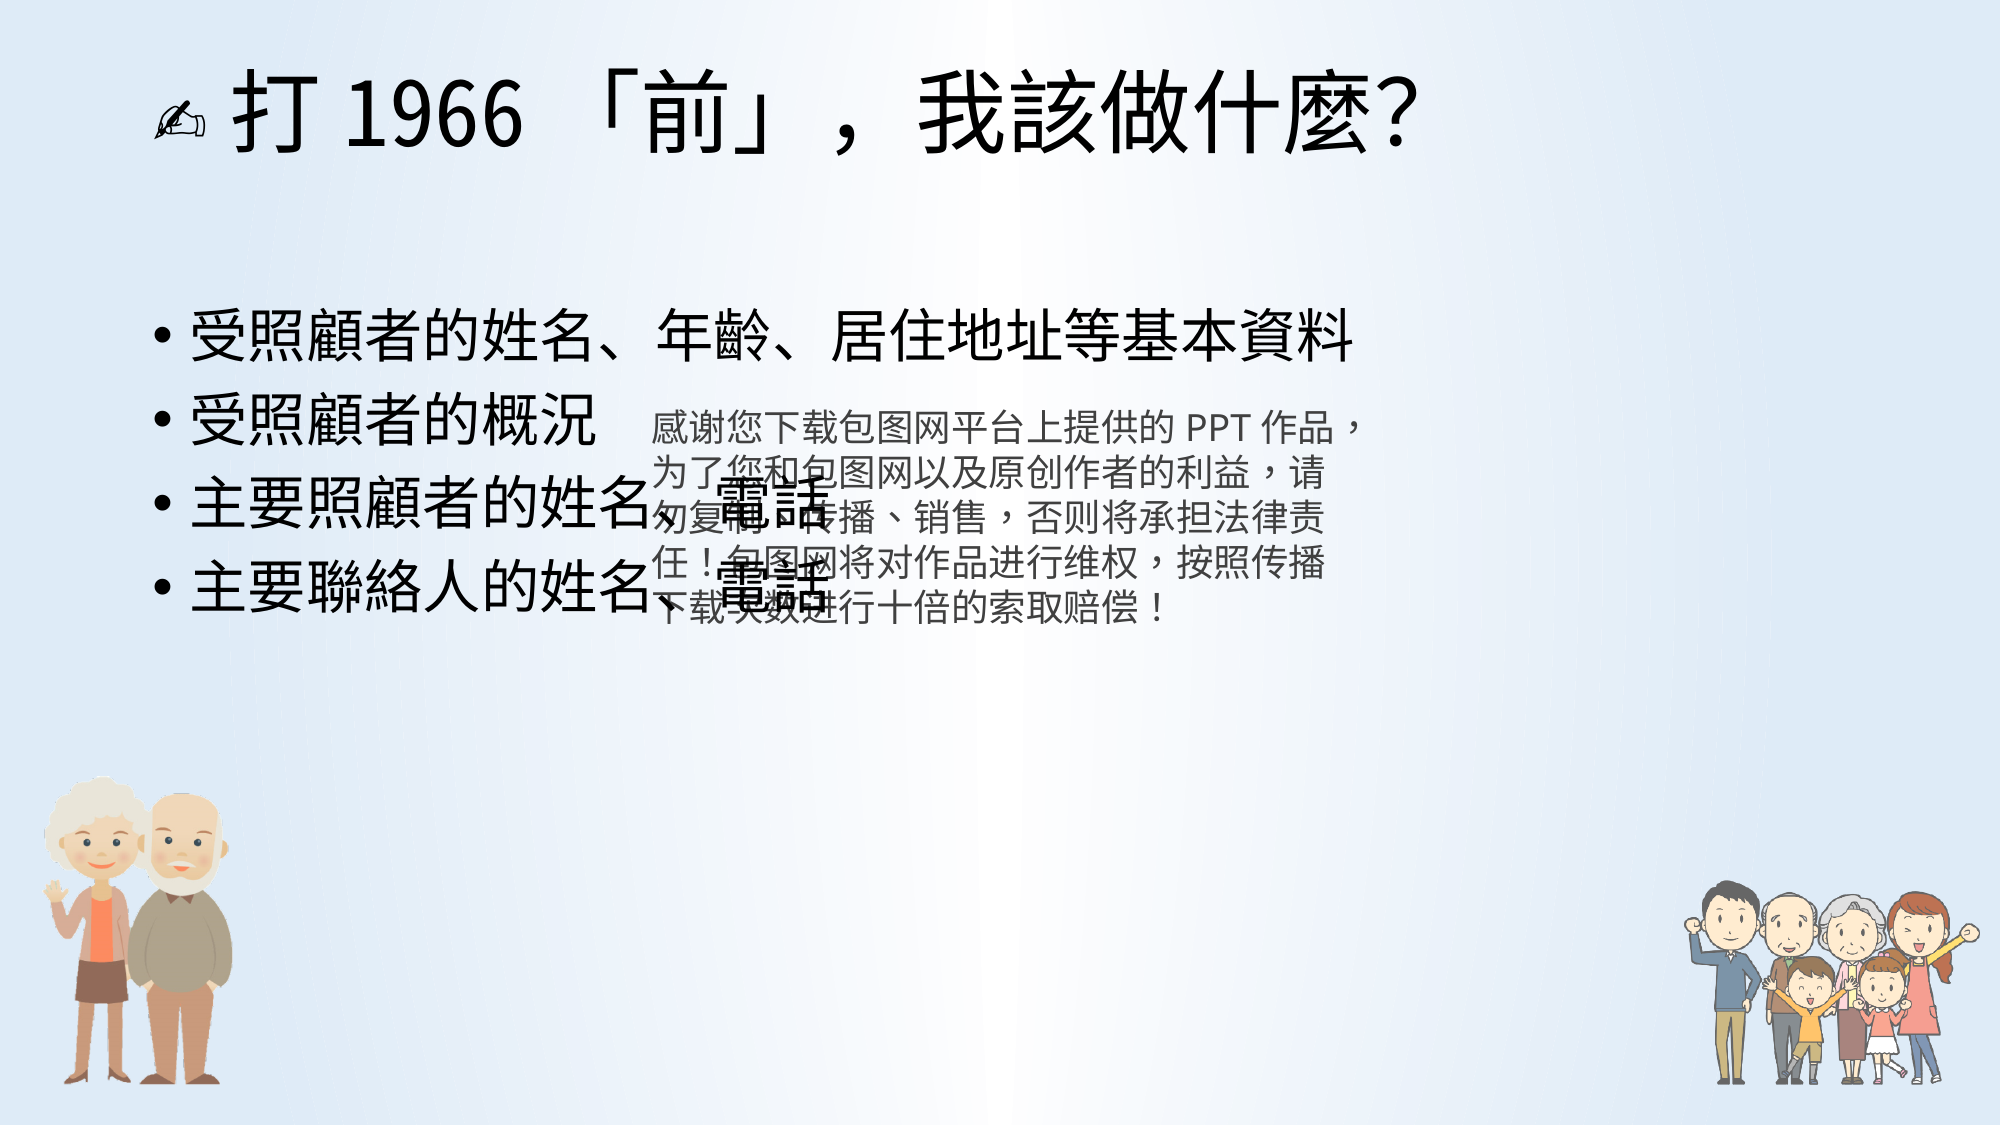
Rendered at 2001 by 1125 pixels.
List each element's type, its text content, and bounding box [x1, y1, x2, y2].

picture [42, 776, 233, 1085]
picture [1684, 880, 1980, 1085]
title ✍打1966「前」，我該做什麼？ [137, 59, 1863, 278]
list 受照顧者的姓名、年齡、居住地址等基本資料 受照顧者的概況 主要照顧者的姓名、電話 主要聯絡人的姓名、電話 [137, 299, 1863, 1014]
